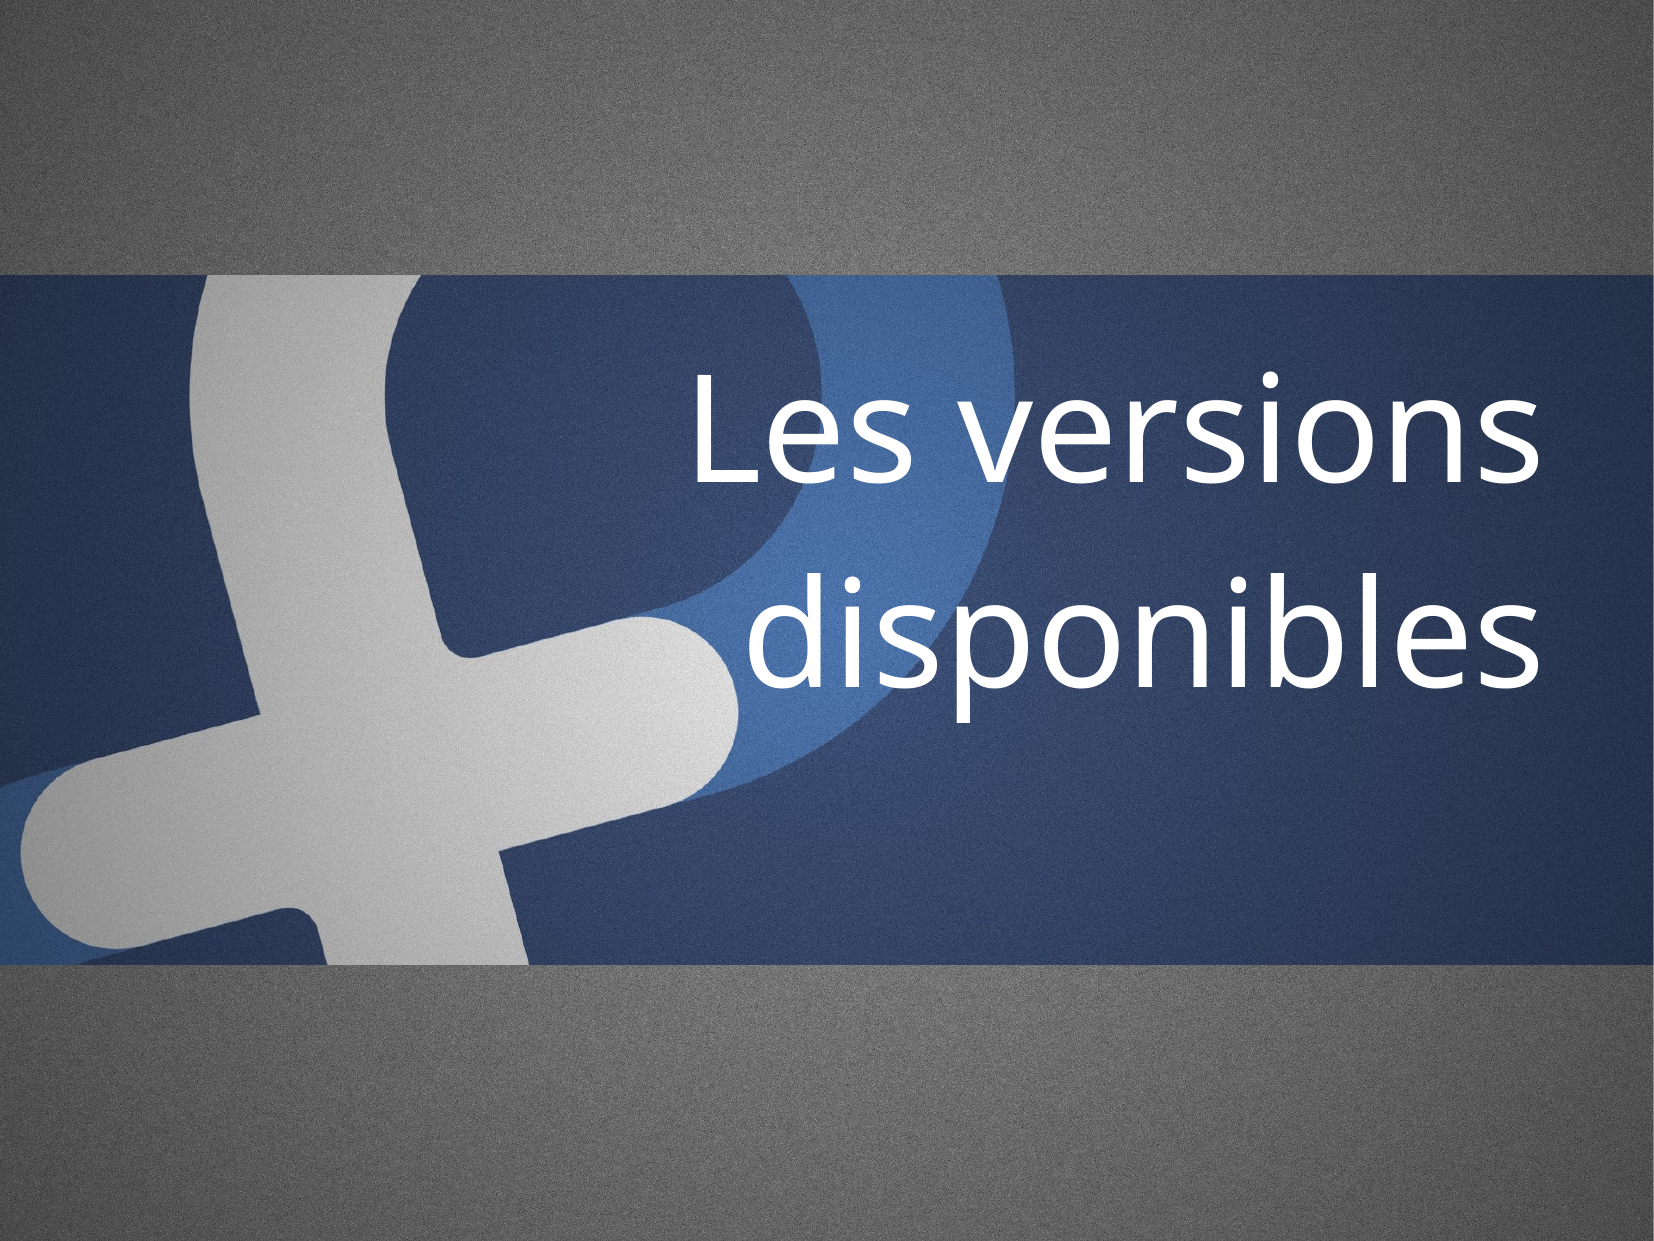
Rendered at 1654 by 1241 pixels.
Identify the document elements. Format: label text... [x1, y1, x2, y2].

picture [0, 0, 1654, 1241]
text_box Les versions disponibles [118, 315, 1561, 654]
